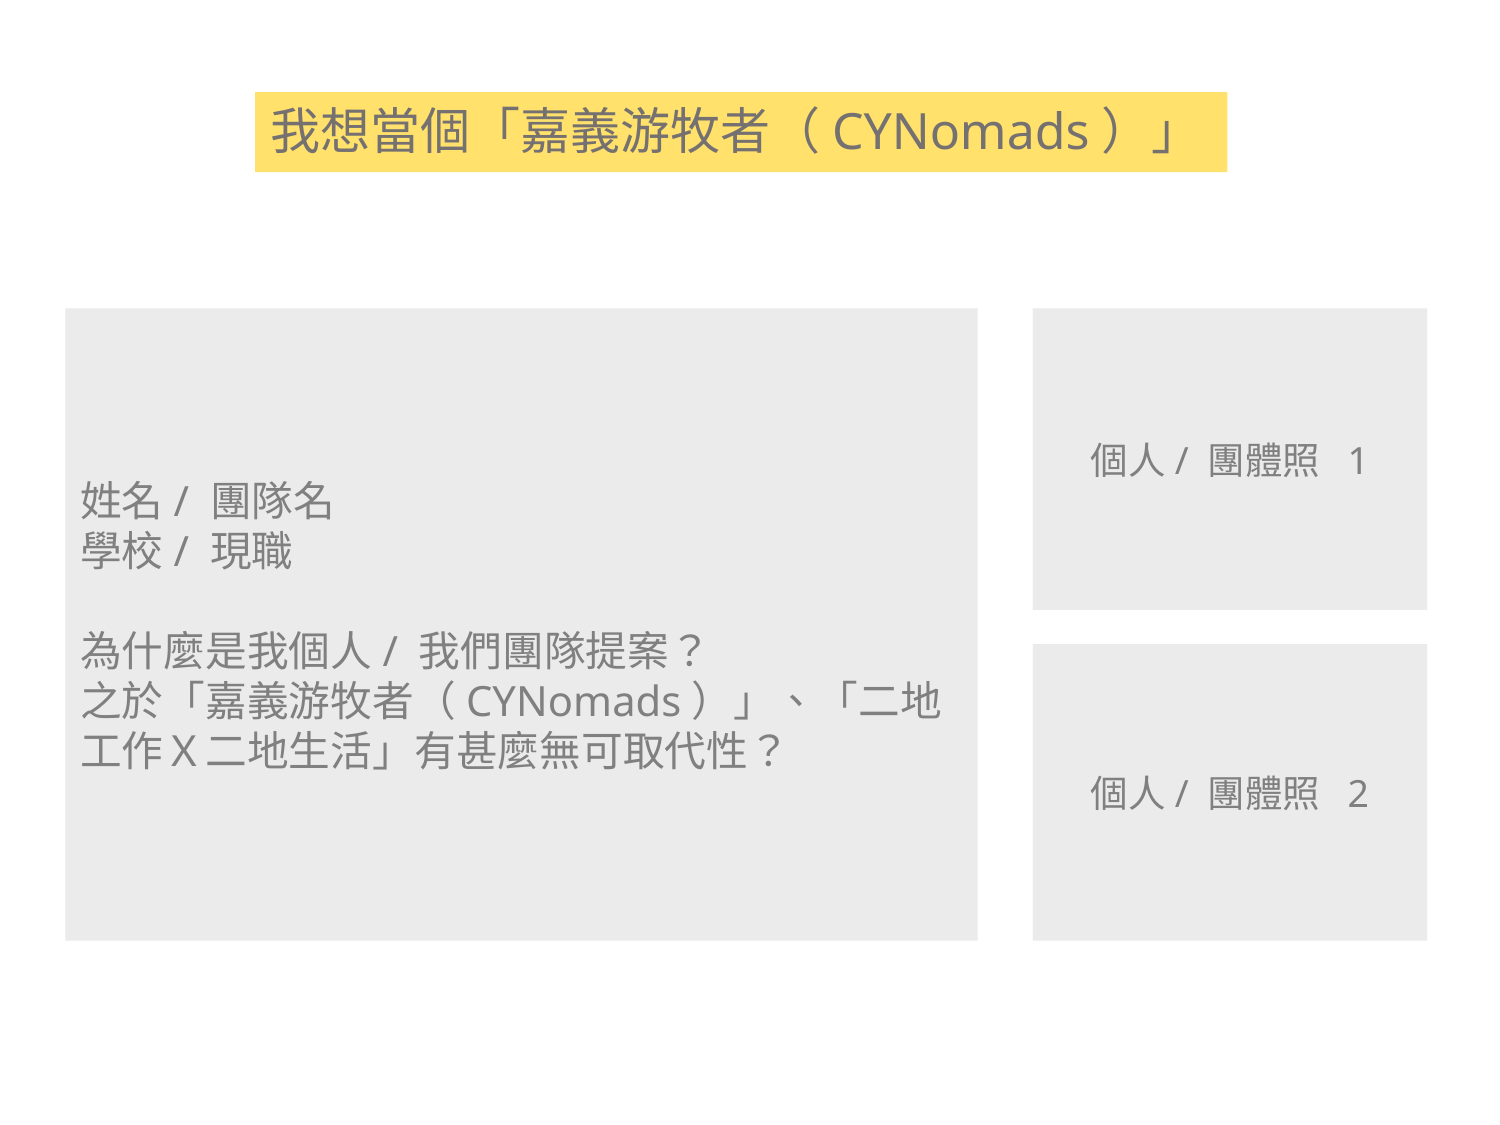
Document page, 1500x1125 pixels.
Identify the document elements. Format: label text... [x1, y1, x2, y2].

text_box 個人/ 團體照 1 [1032, 308, 1428, 610]
text_box 個人/ 團體照 2 [1032, 644, 1428, 941]
text_box 姓名/ 團隊名 學校/ 現職 為什麼是我個人/ 我們團隊提案？ 之於「嘉義游牧者（CYNomads）」、「二地工作Ｘ二地生活」有甚麼無可取代性？ [65, 308, 978, 941]
text_box 我想當個「嘉義游牧者（CYNomads）」 [255, 92, 1228, 173]
